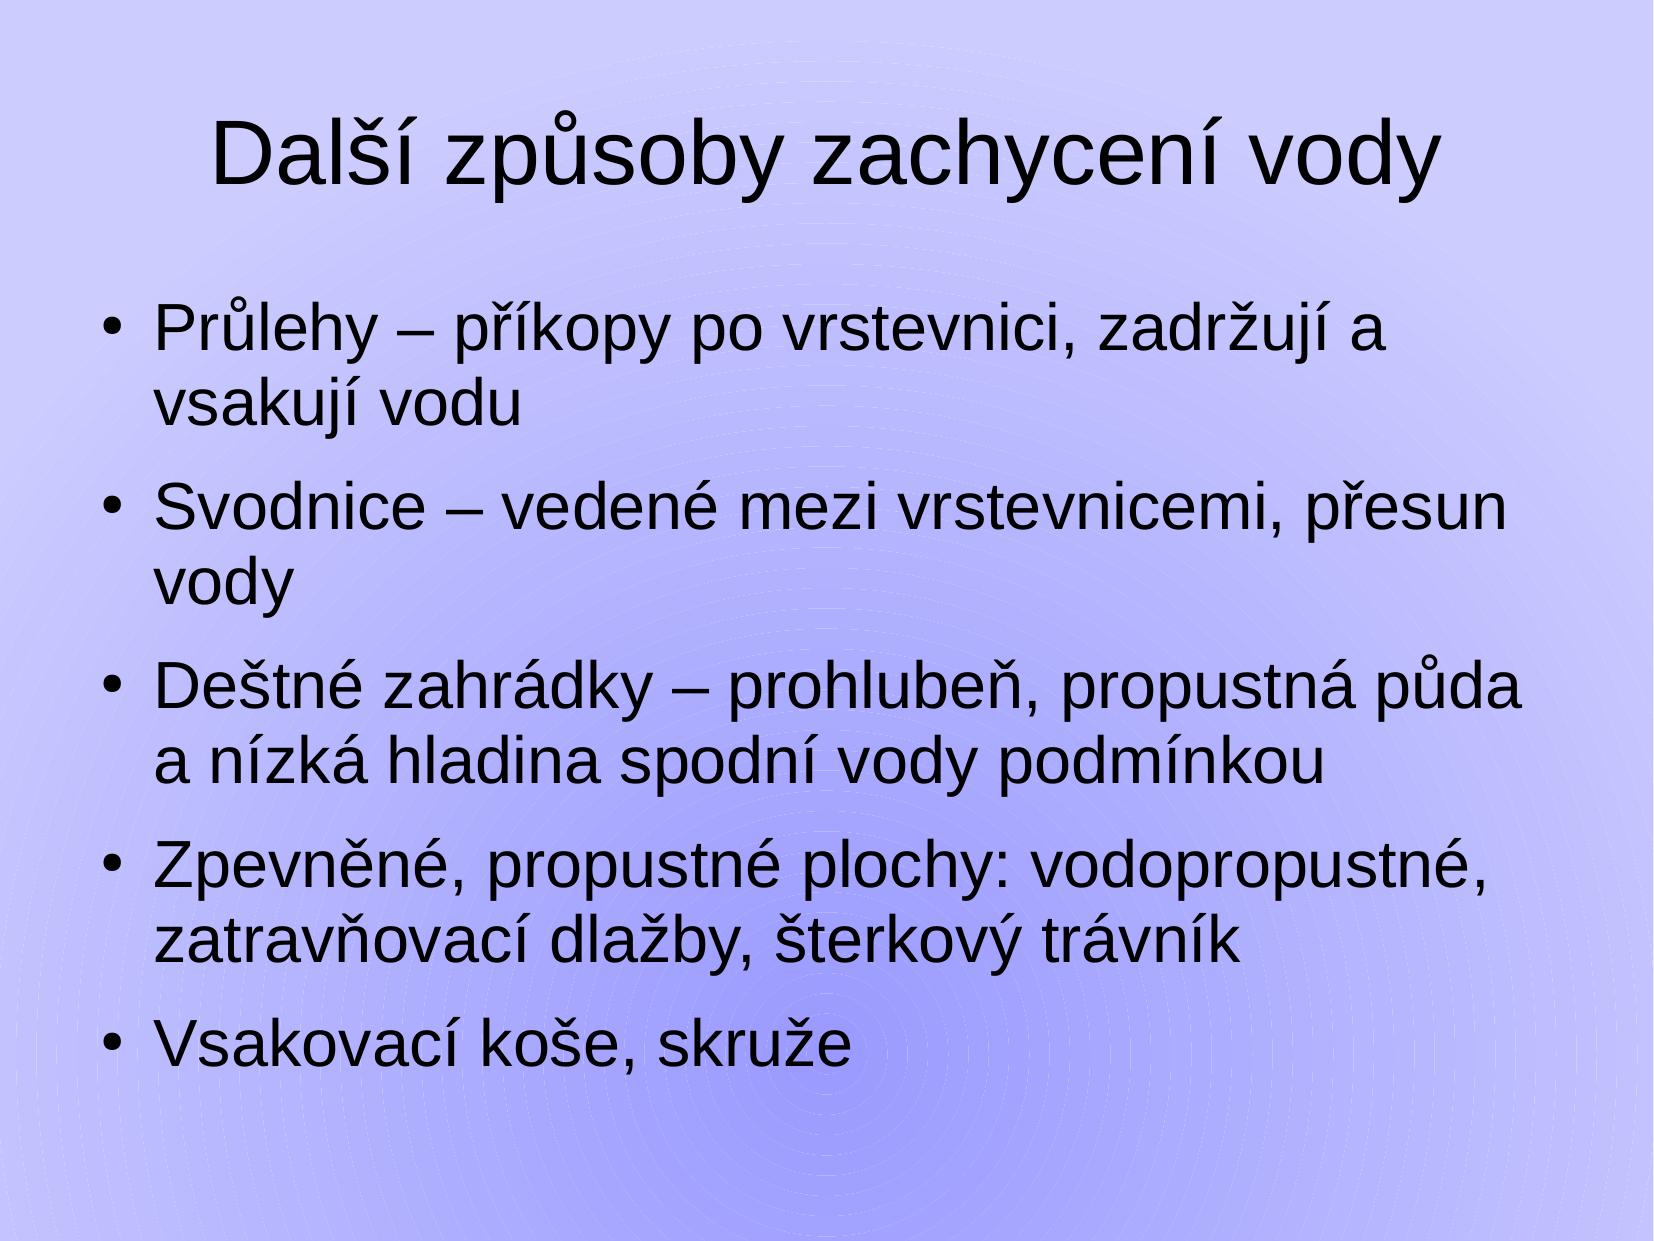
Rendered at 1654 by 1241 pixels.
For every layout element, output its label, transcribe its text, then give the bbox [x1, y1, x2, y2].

list Průlehy – příkopy po vrstevnici, zadržují a vsakují vodu Svodnice – vedené mezi vrstevnicemi, přesun vody Deštné zahrádky – prohlubeň, propustná půda a nízká hladina spodní vody podmínkou Zpevněné, propustné plochy: vodopropustné, zatravňovací dlažby, šterkový trávník Vsakovací koše, skruže [82, 290, 1571, 1109]
title Další způsoby zachycení vody [82, 49, 1571, 257]
